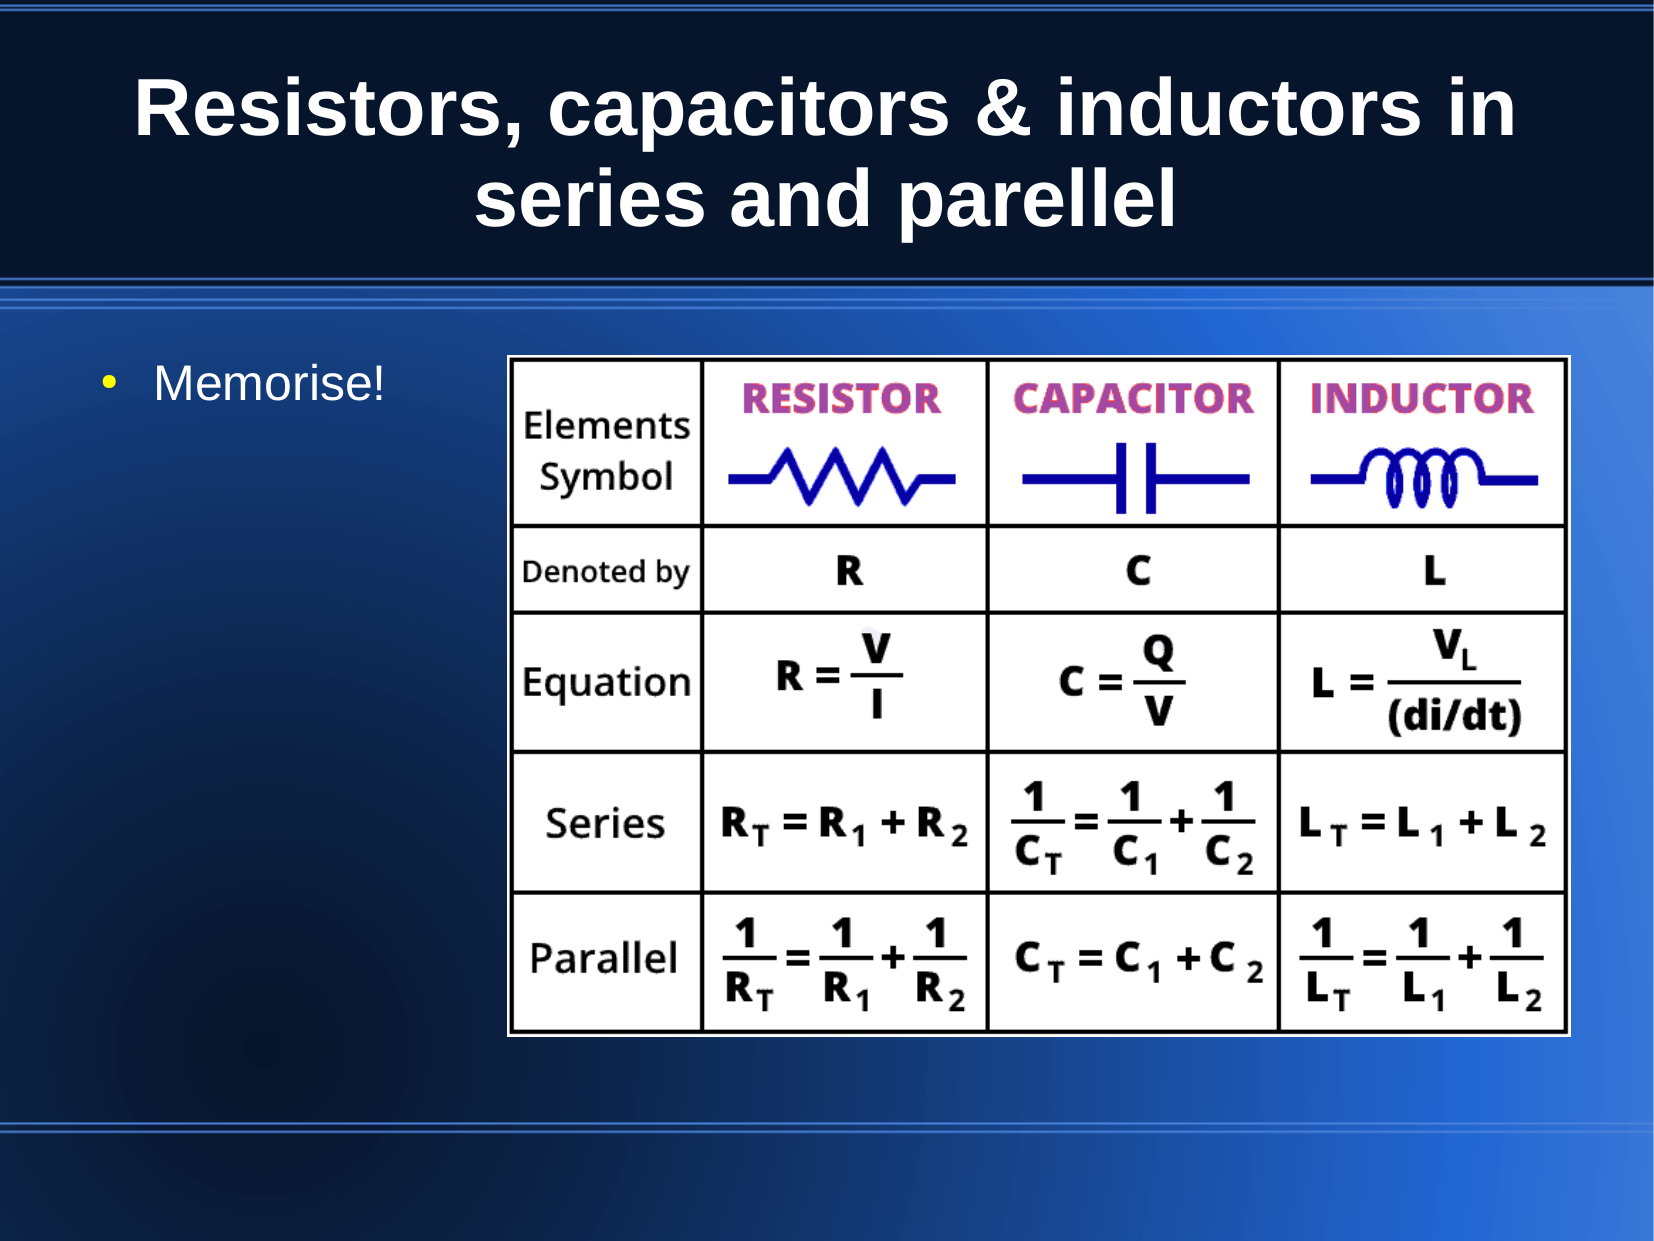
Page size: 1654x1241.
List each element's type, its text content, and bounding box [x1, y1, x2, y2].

title Resistors, capacitors & inductors in series and parellel [82, 49, 1571, 257]
picture [0, 0, 1654, 1241]
list Memorise! [82, 355, 1571, 1058]
